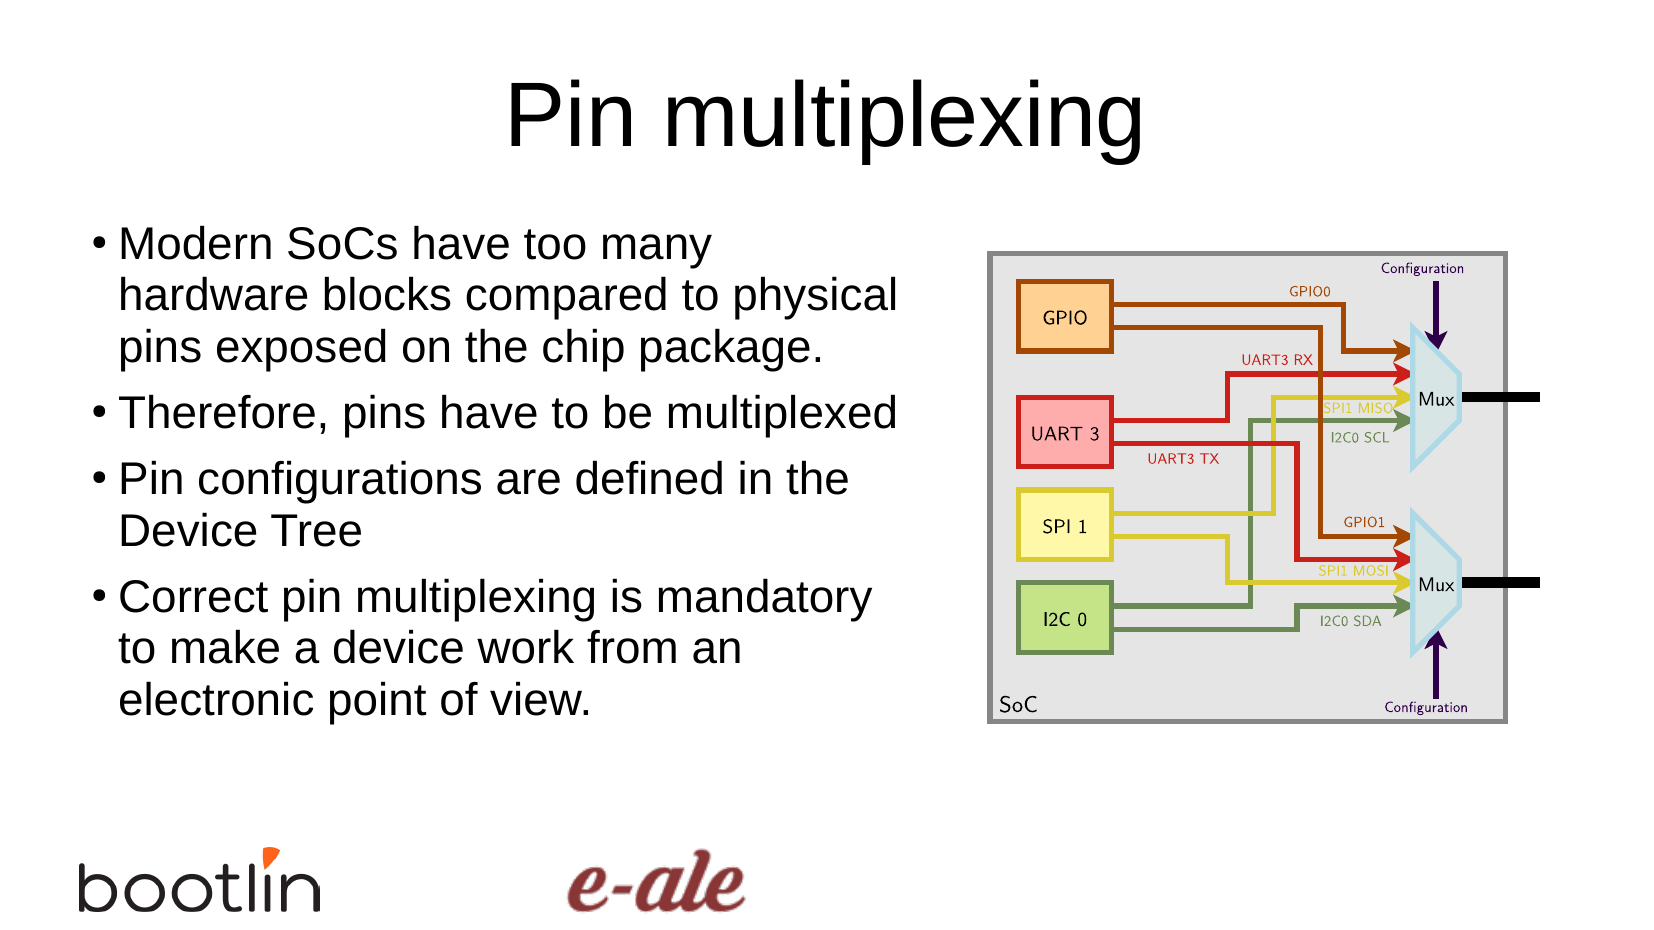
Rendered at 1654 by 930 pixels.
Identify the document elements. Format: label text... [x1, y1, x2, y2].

title Pin multiplexing [82, 37, 1571, 193]
text_box [990, 253, 1506, 722]
picture [79, 847, 320, 912]
picture [565, 847, 749, 915]
list Modern SoCs have too many hardware blocks compared to physical pins exposed on the chip package. Therefore, pins have to be multiplexed Pin configurations are defined in the Device Tree Correct pin multiplexing is mandatory to make a device work from an electronic point of view. [82, 217, 916, 811]
